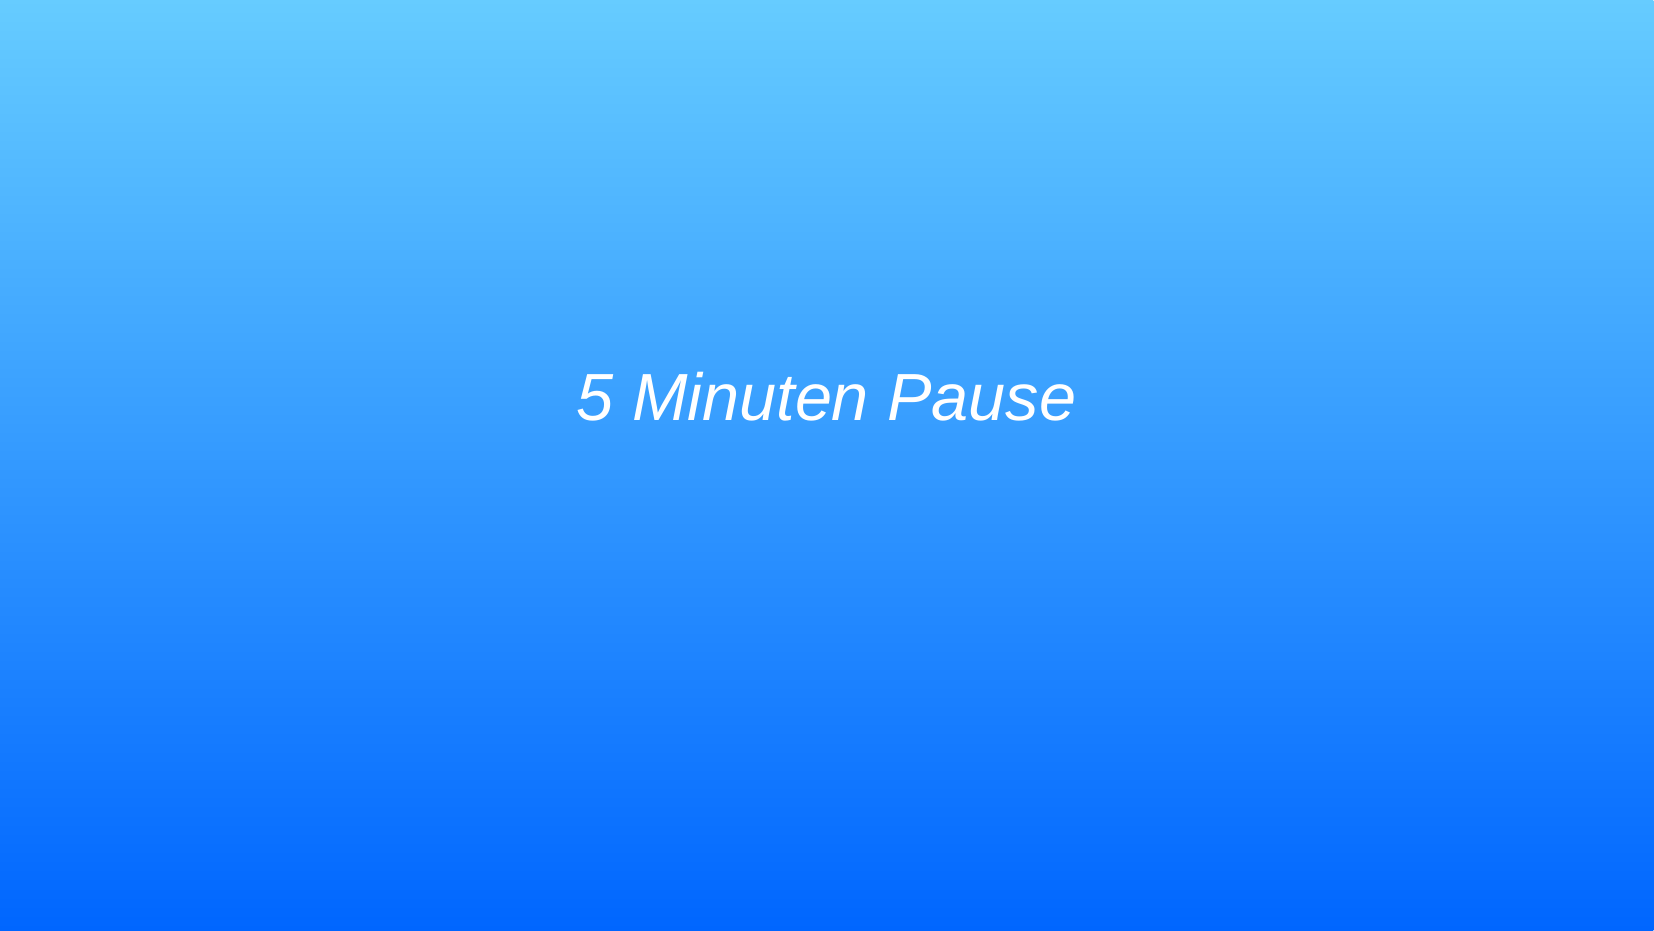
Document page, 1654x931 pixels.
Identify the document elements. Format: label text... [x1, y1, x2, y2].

subtitle 5 Minuten Pause [82, 37, 1571, 757]
